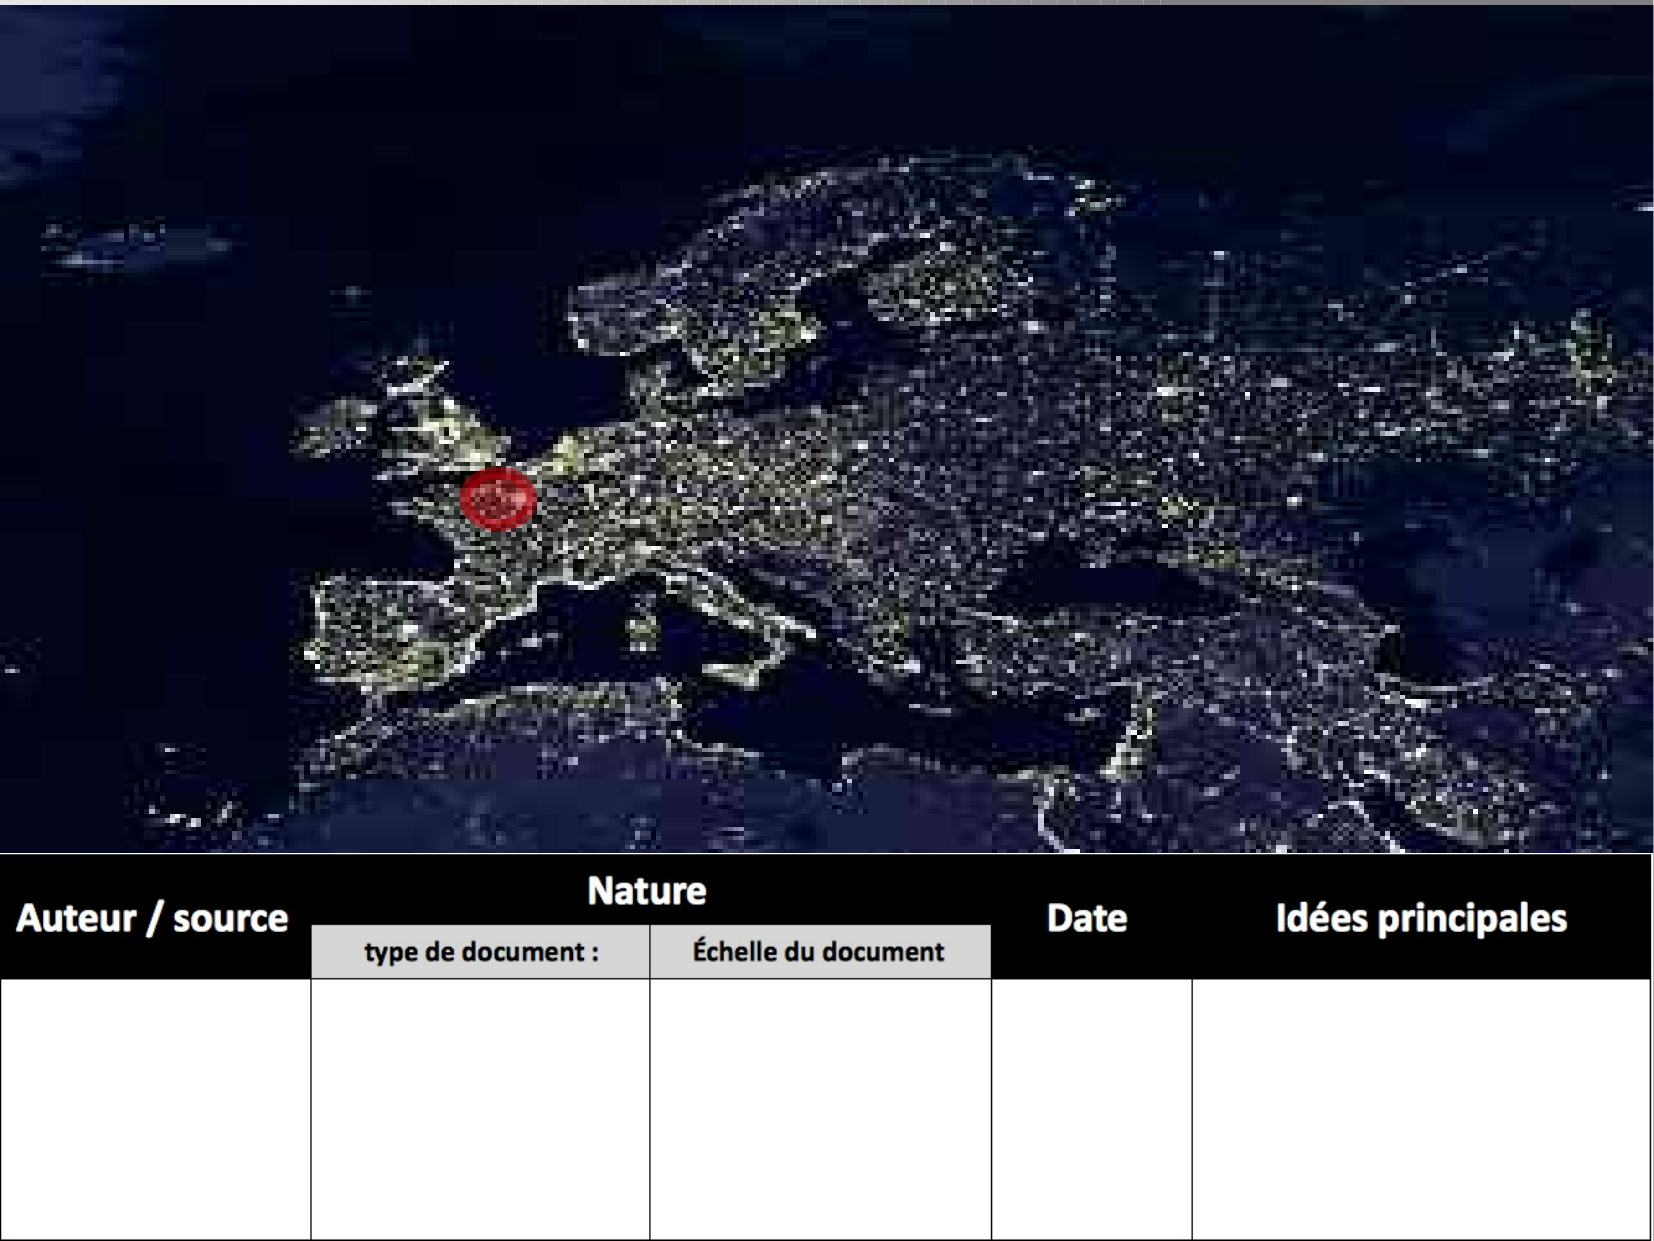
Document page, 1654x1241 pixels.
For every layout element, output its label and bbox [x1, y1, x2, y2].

picture [0, 5, 1654, 1241]
text_box [464, 472, 532, 526]
